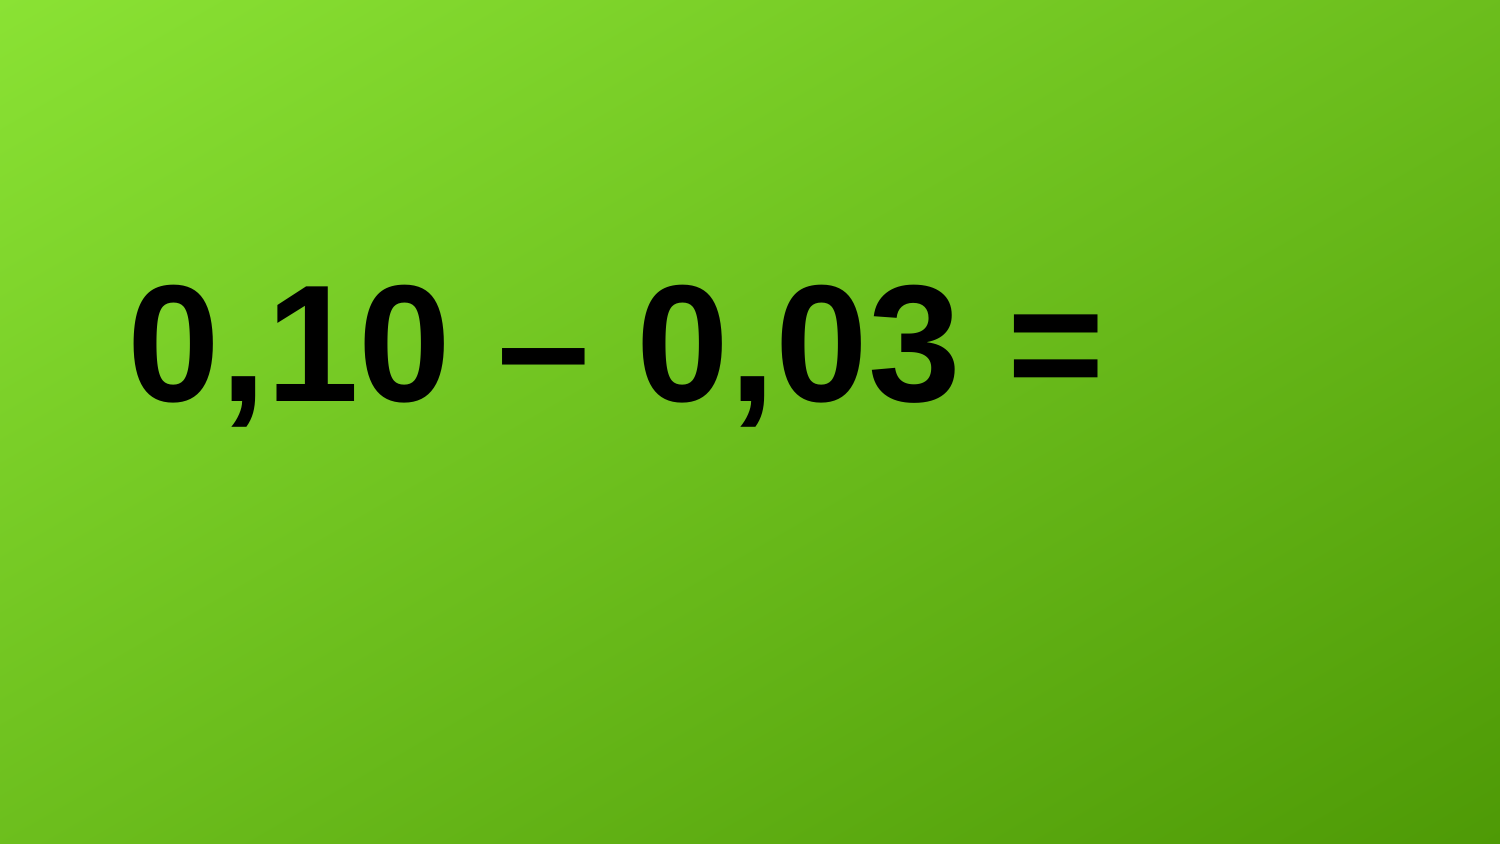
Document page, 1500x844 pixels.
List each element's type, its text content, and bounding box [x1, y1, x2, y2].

title 0,10 – 0,03 = [112, 259, 1388, 450]
